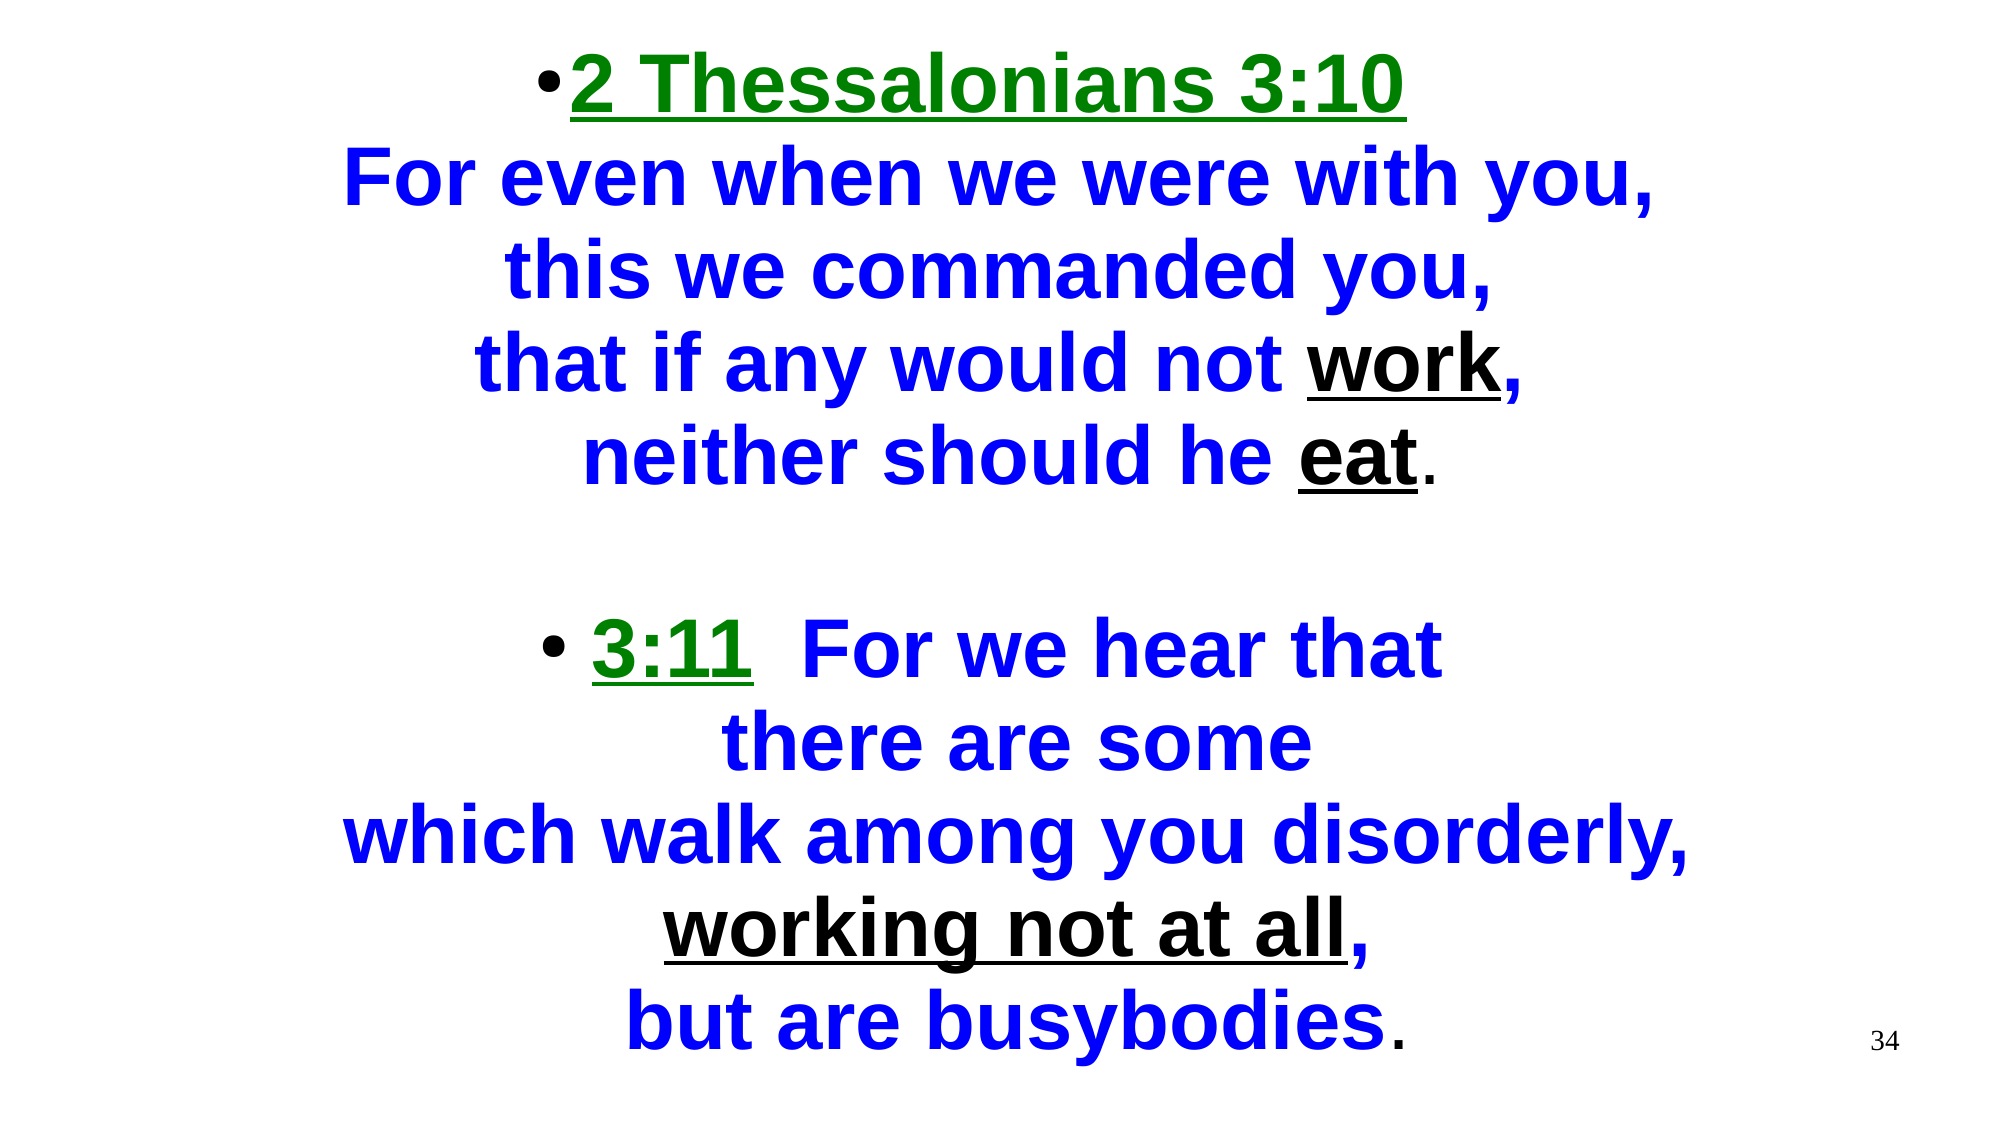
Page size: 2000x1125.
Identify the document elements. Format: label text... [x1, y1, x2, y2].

list 2 Thessalonians 3:10 For even when we were with you, this we commanded you, that if any would not work, neither should he eat. 3:11 For we hear that there are some which walk among you disorderly, working not at all, but are busybodies. [37, 37, 1951, 1088]
